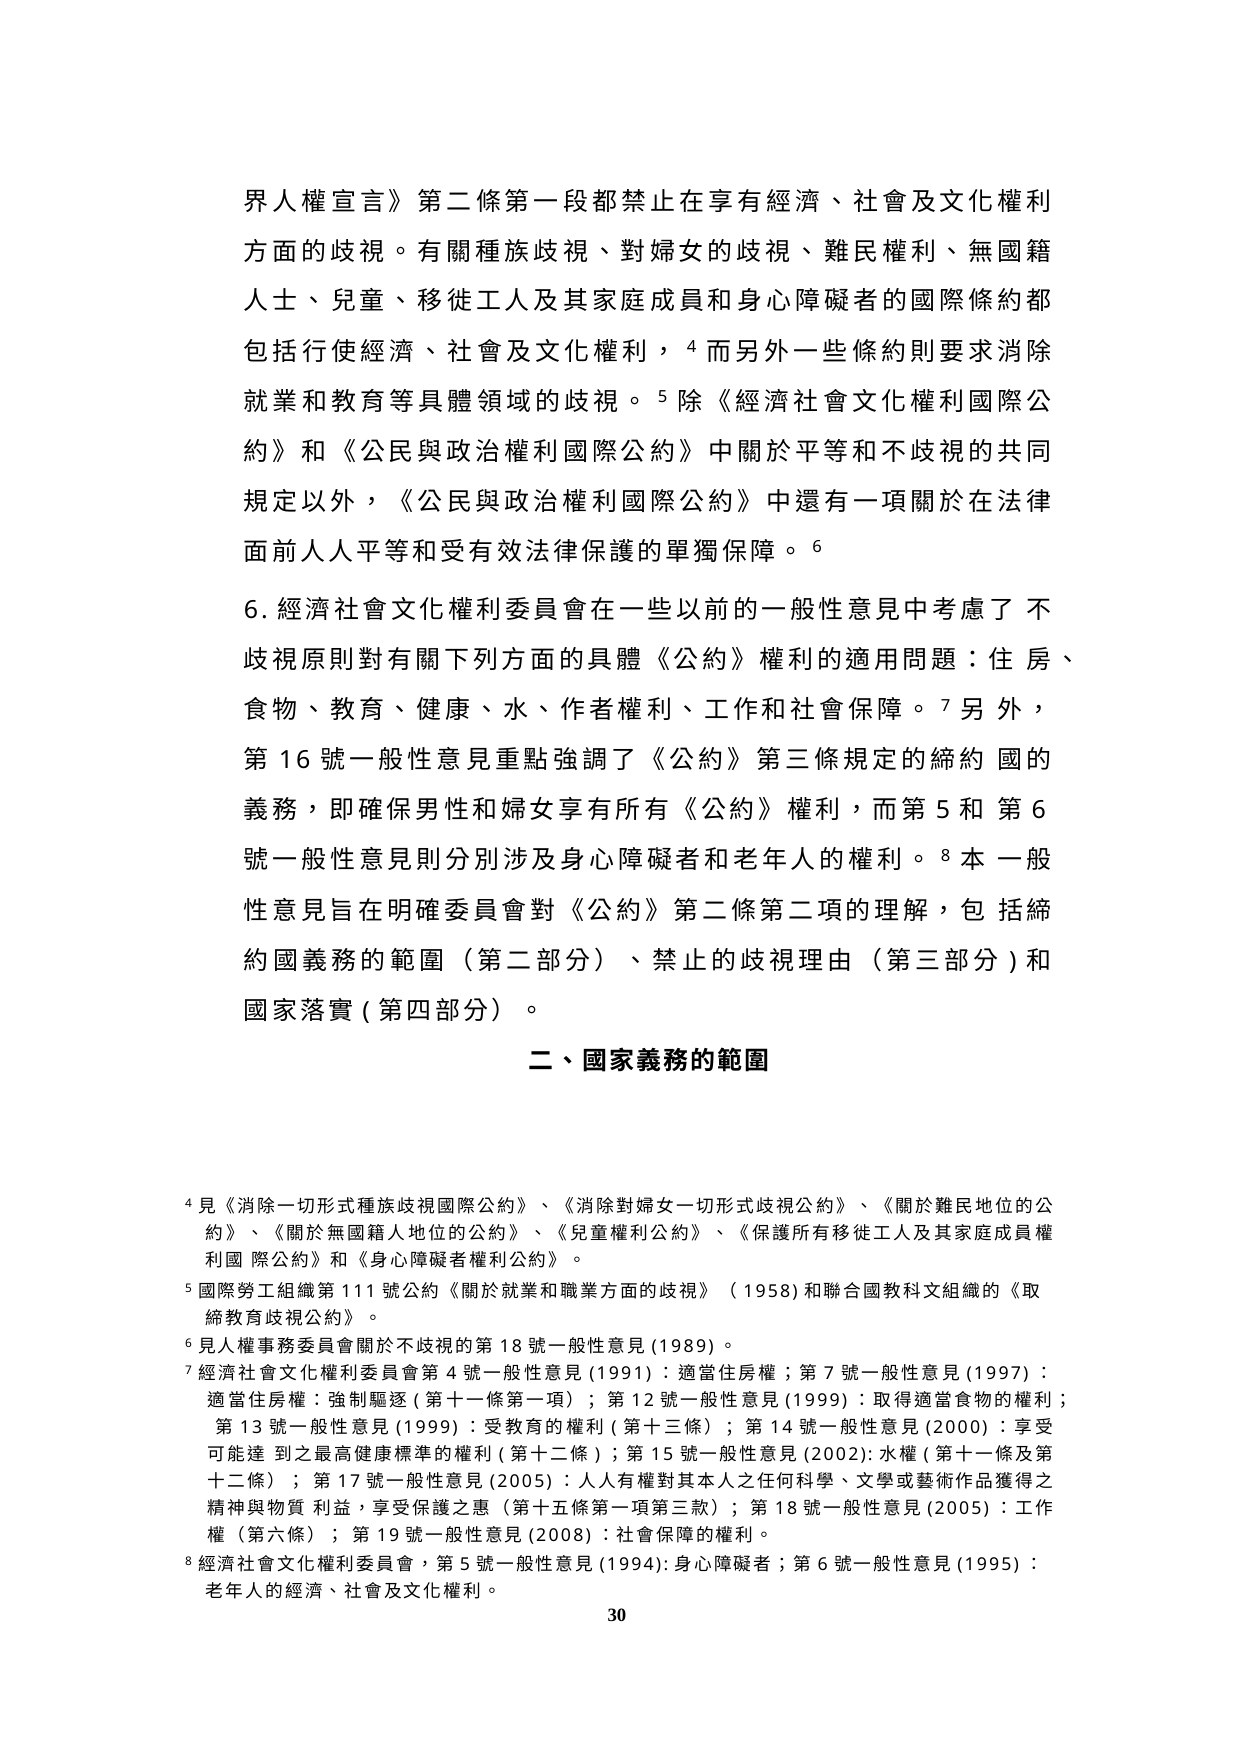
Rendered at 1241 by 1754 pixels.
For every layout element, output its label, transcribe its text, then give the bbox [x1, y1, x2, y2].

text_box 6見人權事務委員會關於不歧視的第18號一般性意見(1989)。 [185, 1329, 1055, 1351]
text_box 7經濟社會文化權利委員會第4號一般性意見(1991)：適當住房權；第7號一般性意見(1997)： 適當住房權：強制驅逐(第十一條第一項）；第12號一般性意見(1999)：取得適當食物的權利； 第13號一般性意見(1999)：受教育的權利(第十三條）；第14號一般性意見(2000)：享受可能達 到之最高健康標準的權利(第十二條)；第15號一般性意見(2002):水權(第十一條及第十二條）； 第17號一般性意見(2005)：人人有權對其本人之任何科學、文學或藝術作品獲得之精神與物質 利益，享受保護之惠（第十五條第一項第三款）；第18號一般性意見(2005)：工作權（第六條）； 第19號一般性意見(2008)：社會保障的權利。 [185, 1356, 1055, 1543]
text_box 界人權宣言》第二條第一段都禁止在享有經濟、社會及文化權利 方面的歧視。有關種族歧視、對婦女的歧視、難民權利、無國籍 人士、兒童、移徙工人及其家庭成員和身心障礙者的國際條約都 包括行使經濟、社會及文化權利，4而另外一些條約則要求消除 就業和教育等具體領域的歧視。5除《經濟社會文化權利國際公 約》和《公民與政治權利國際公約》中關於平等和不歧視的共同 規定以外，《公民與政治權利國際公約》中還有一項關於在法律 面前人人平等和受有效法律保護的單獨保障。6 6.經濟社會文化權利委員會在一些以前的一般性意見中考慮了 不歧視原則對有關下列方面的具體《公約》權利的適用問題：住 房、食物、教育、健康、水、作者權利、工作和社會保障。7另 外，第16號一般性意見重點強調了《公約》第三條規定的締約 國的義務，即確保男性和婦女享有所有《公約》權利，而第5和 第6號一般性意見則分別涉及身心障礙者和老年人的權利。8本 一般性意見旨在明確委員會對《公約》第二條第二項的理解，包 括締約國義務的範圍（第二部分）、禁止的歧視理由（第三部分)和 國家落實(第四部分）。 二、國家義務的範圍 [244, 165, 1055, 1067]
text_box 30 [608, 1603, 633, 1623]
text_box 8經濟社會文化權利委員會，第5號一般性意見(1994):身心障礙者；第6號一般性意見(1995)： 老年人的經濟、社會及文化權利。 [185, 1547, 1055, 1599]
text_box 5國際勞工組織第111號公約《關於就業和職業方面的歧視》（1958)和聯合國教科文組織的《取 締教育歧視公約》。 [185, 1274, 1055, 1324]
text_box 4見《消除一切形式種族歧視國際公約》、《消除對婦女一切形式歧視公約》、《關於難民地位的公 約》、《關於無國籍人地位的公約》、《兒童權利公約》、《保護所有移徙工人及其家庭成員權利國 際公約》和《身心障礙者權利公約》。 [185, 1189, 1055, 1269]
text_box 30 [608, 1610, 613, 1620]
